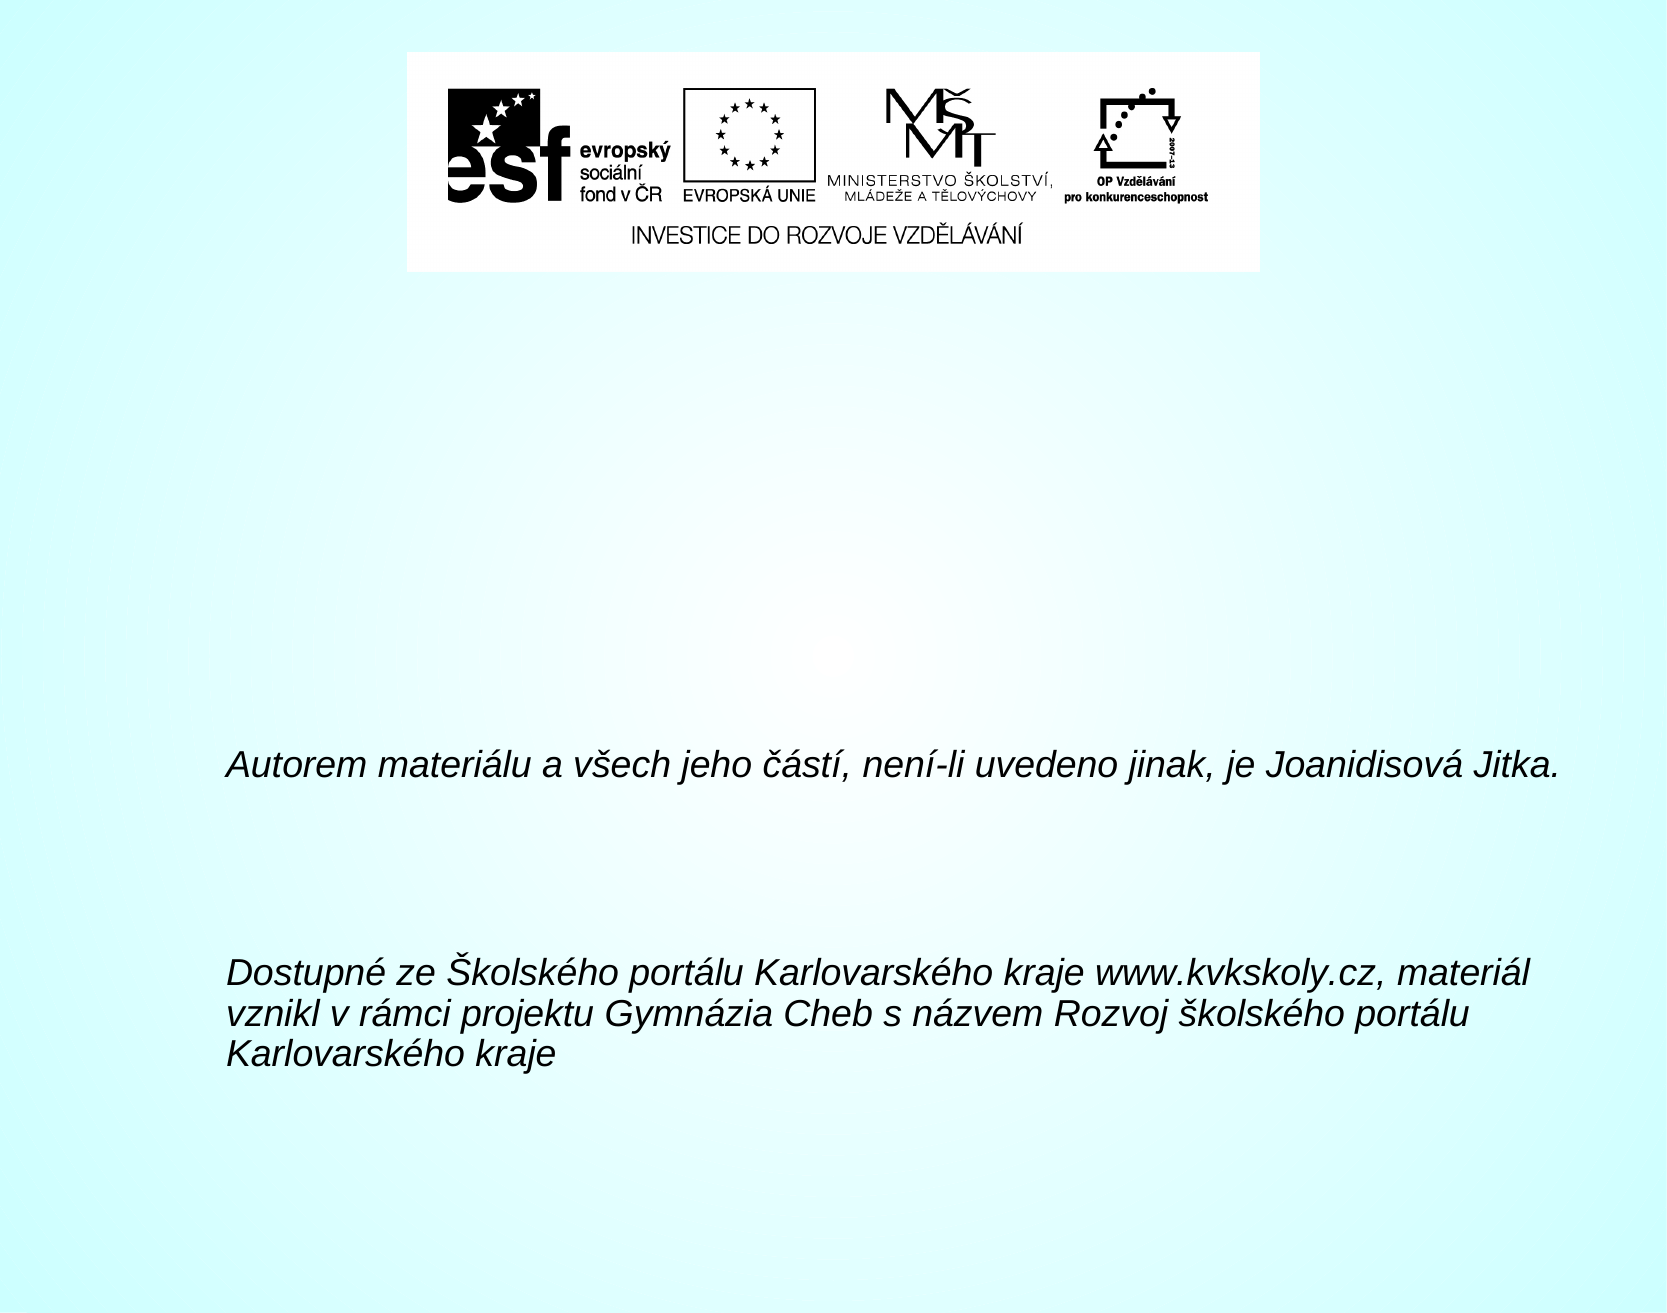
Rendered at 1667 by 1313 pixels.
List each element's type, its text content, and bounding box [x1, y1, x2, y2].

list Autorem materiálu a všech jeho částí, není-li uvedeno jinak, je Joanidisová Jitka. Dostupné ze Školského portálu Karlovarského kraje www.kvkskoly.cz, materiál vznikl v rámci projektu Gymnázia Cheb s názvem Rozvoj školského portálu Karlovarského kraje [83, 306, 1584, 1173]
picture [407, 52, 1260, 272]
